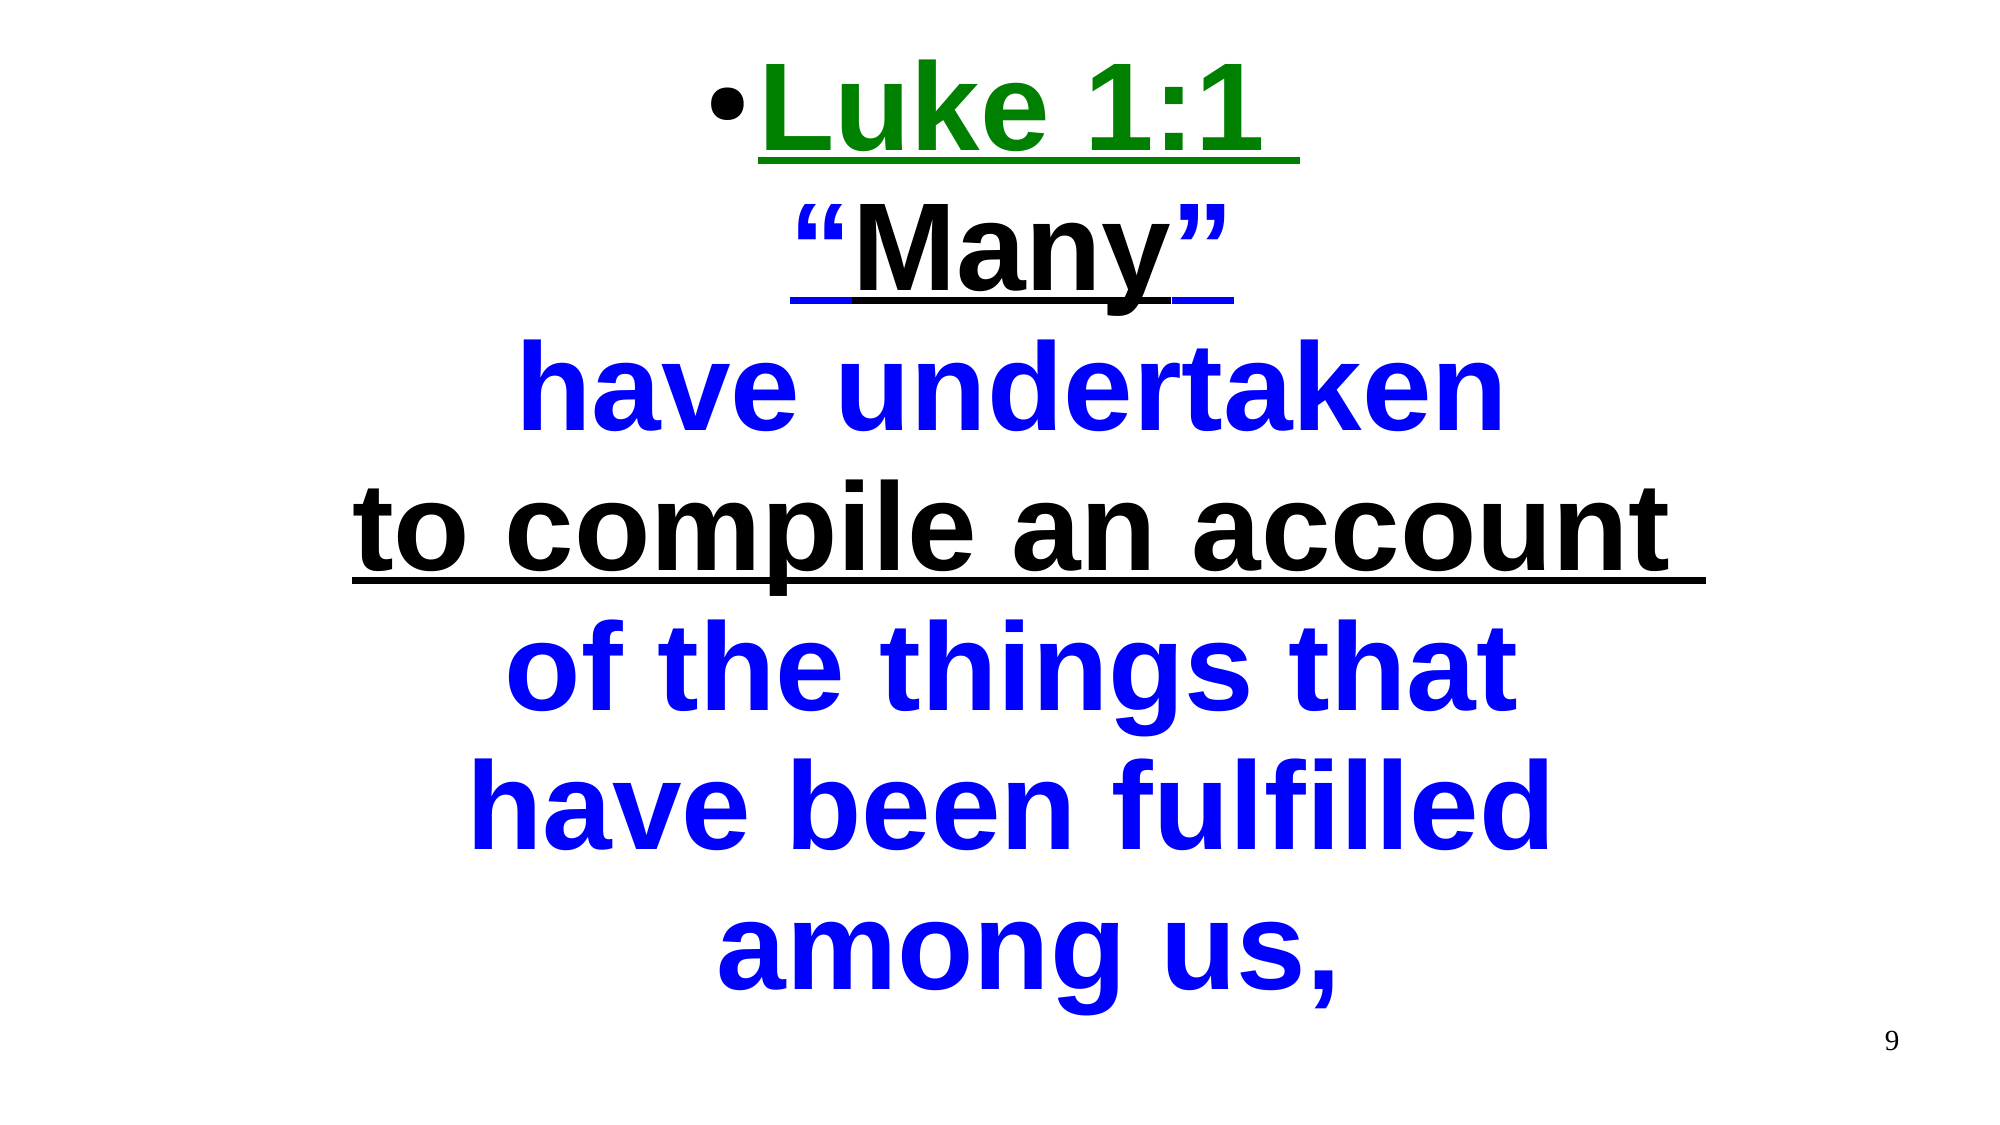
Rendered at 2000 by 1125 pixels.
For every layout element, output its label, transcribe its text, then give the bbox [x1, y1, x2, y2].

list Luke 1:1 “Many” have undertaken to compile an account of the things that have been fulfilled among us, [37, 37, 1951, 1088]
